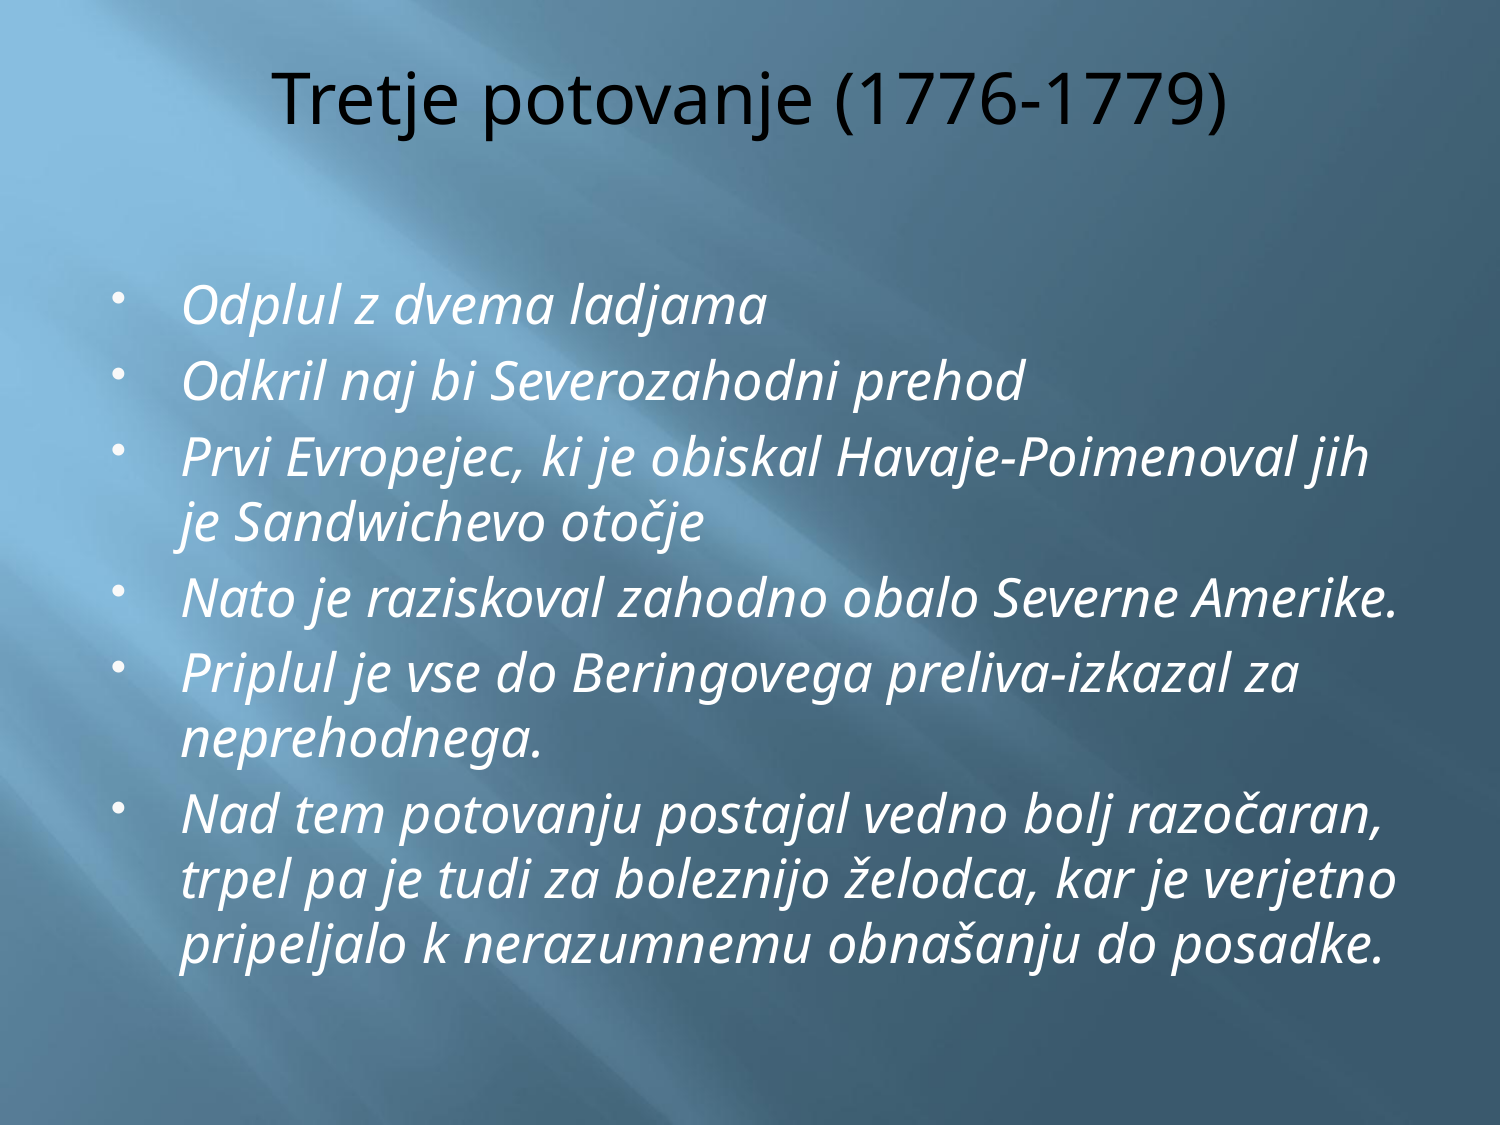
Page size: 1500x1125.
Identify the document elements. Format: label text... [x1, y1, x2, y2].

title Tretje potovanje (1776-1779) [75, 45, 1425, 233]
list Odplul z dvema ladjama Odkril naj bi Severozahodni prehod Prvi Evropejec, ki je obiskal Havaje-Poimenoval jih je Sandwichevo otočje Nato je raziskoval zahodno obalo Severne Amerike. Priplul je vse do Beringovega preliva-izkazal za neprehodnega. Nad tem potovanju postajal vedno bolj razočaran, trpel pa je tudi za boleznijo želodca, kar je verjetno pripeljalo k nerazumnemu obnašanju do posadke. [75, 262, 1425, 1035]
picture [0, 0, 1500, 1125]
